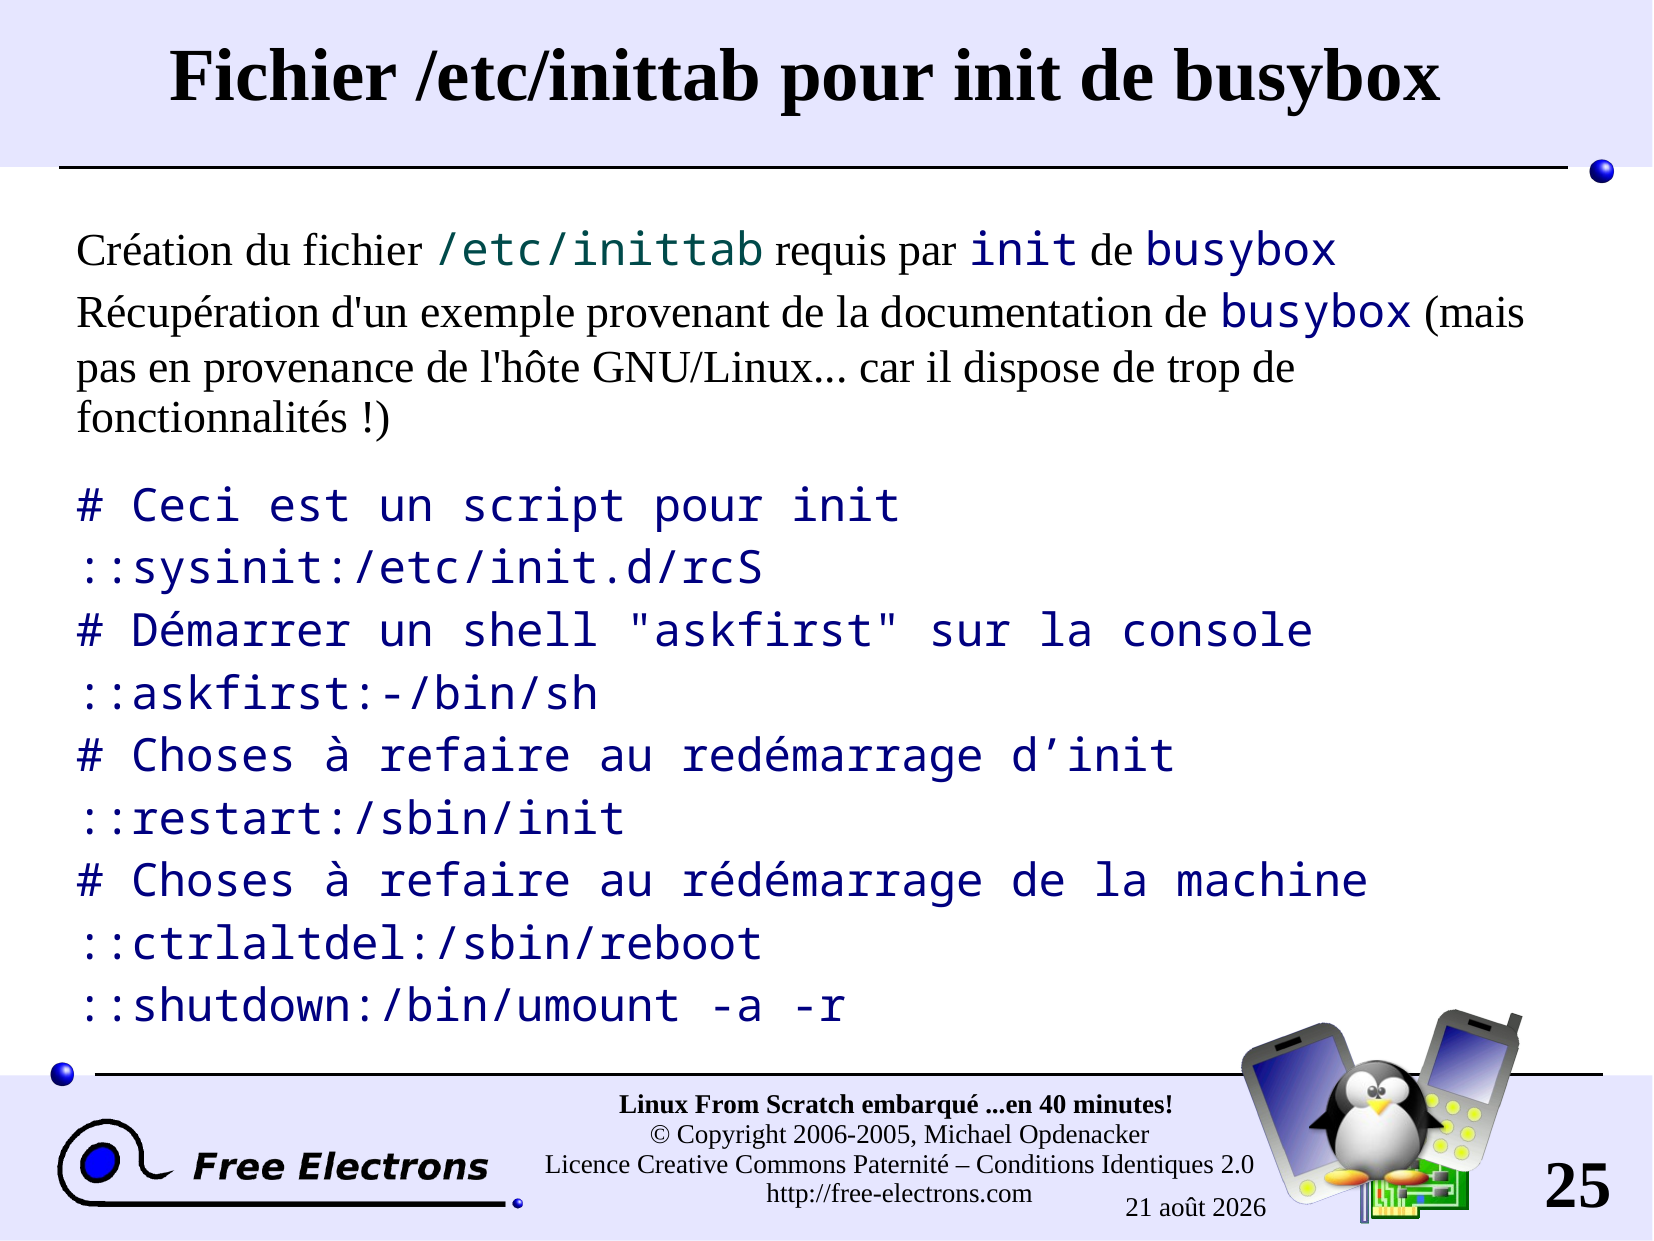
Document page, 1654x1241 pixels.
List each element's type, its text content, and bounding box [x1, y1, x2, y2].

picture [1231, 1067, 1520, 1241]
list Création du fichier /etc/inittab requis par init de busybox Récupération d'un exemple provenant de la documentation de busybox (mais pas en provenance de l'hôte GNU/Linux... car il dispose de trop de fonctionnalités !) # Ceci est un script pour init ::sysinit:/etc/init.d/rcS # Démarrer un shell "askfirst" sur la console ::askfirst:-/bin/sh # Choses à refaire au redémarrage d’init ::restart:/sbin/init # Choses à refaire au rédémarrage de la machine ::ctrlaltdel:/sbin/reboot ::shutdown:/bin/umount -a -r [58, 216, 1556, 1067]
picture [50, 1108, 527, 1216]
title Fichier /etc/inittab pour init de busybox [60, 25, 1551, 124]
